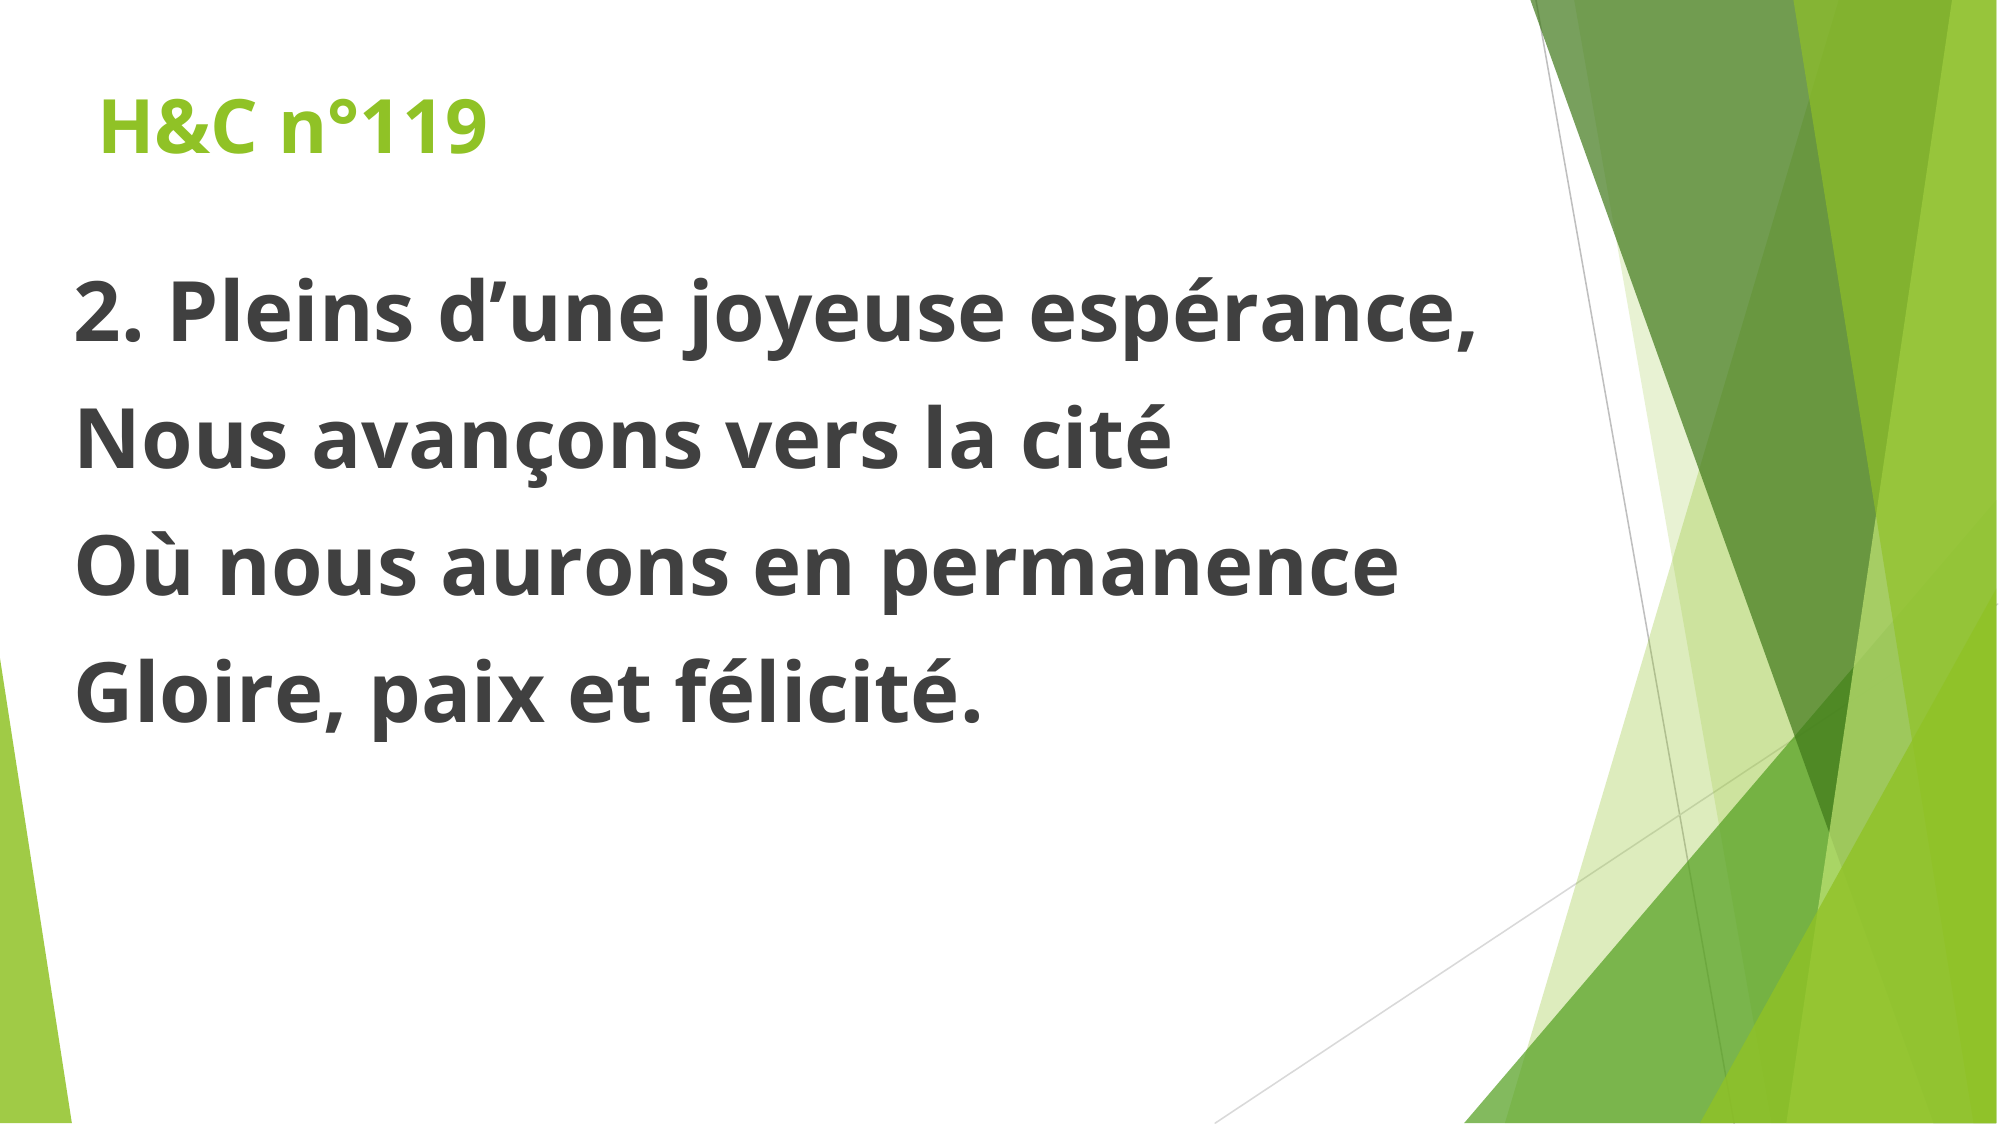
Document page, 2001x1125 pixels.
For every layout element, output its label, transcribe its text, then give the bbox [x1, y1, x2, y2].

text_box H&C n°119 [82, 70, 1522, 178]
text_box 2. Pleins d’une joyeuse espérance, Nous avançons vers la cité Où nous aurons en permanence Gloire, paix et félicité. [59, 236, 2001, 1037]
